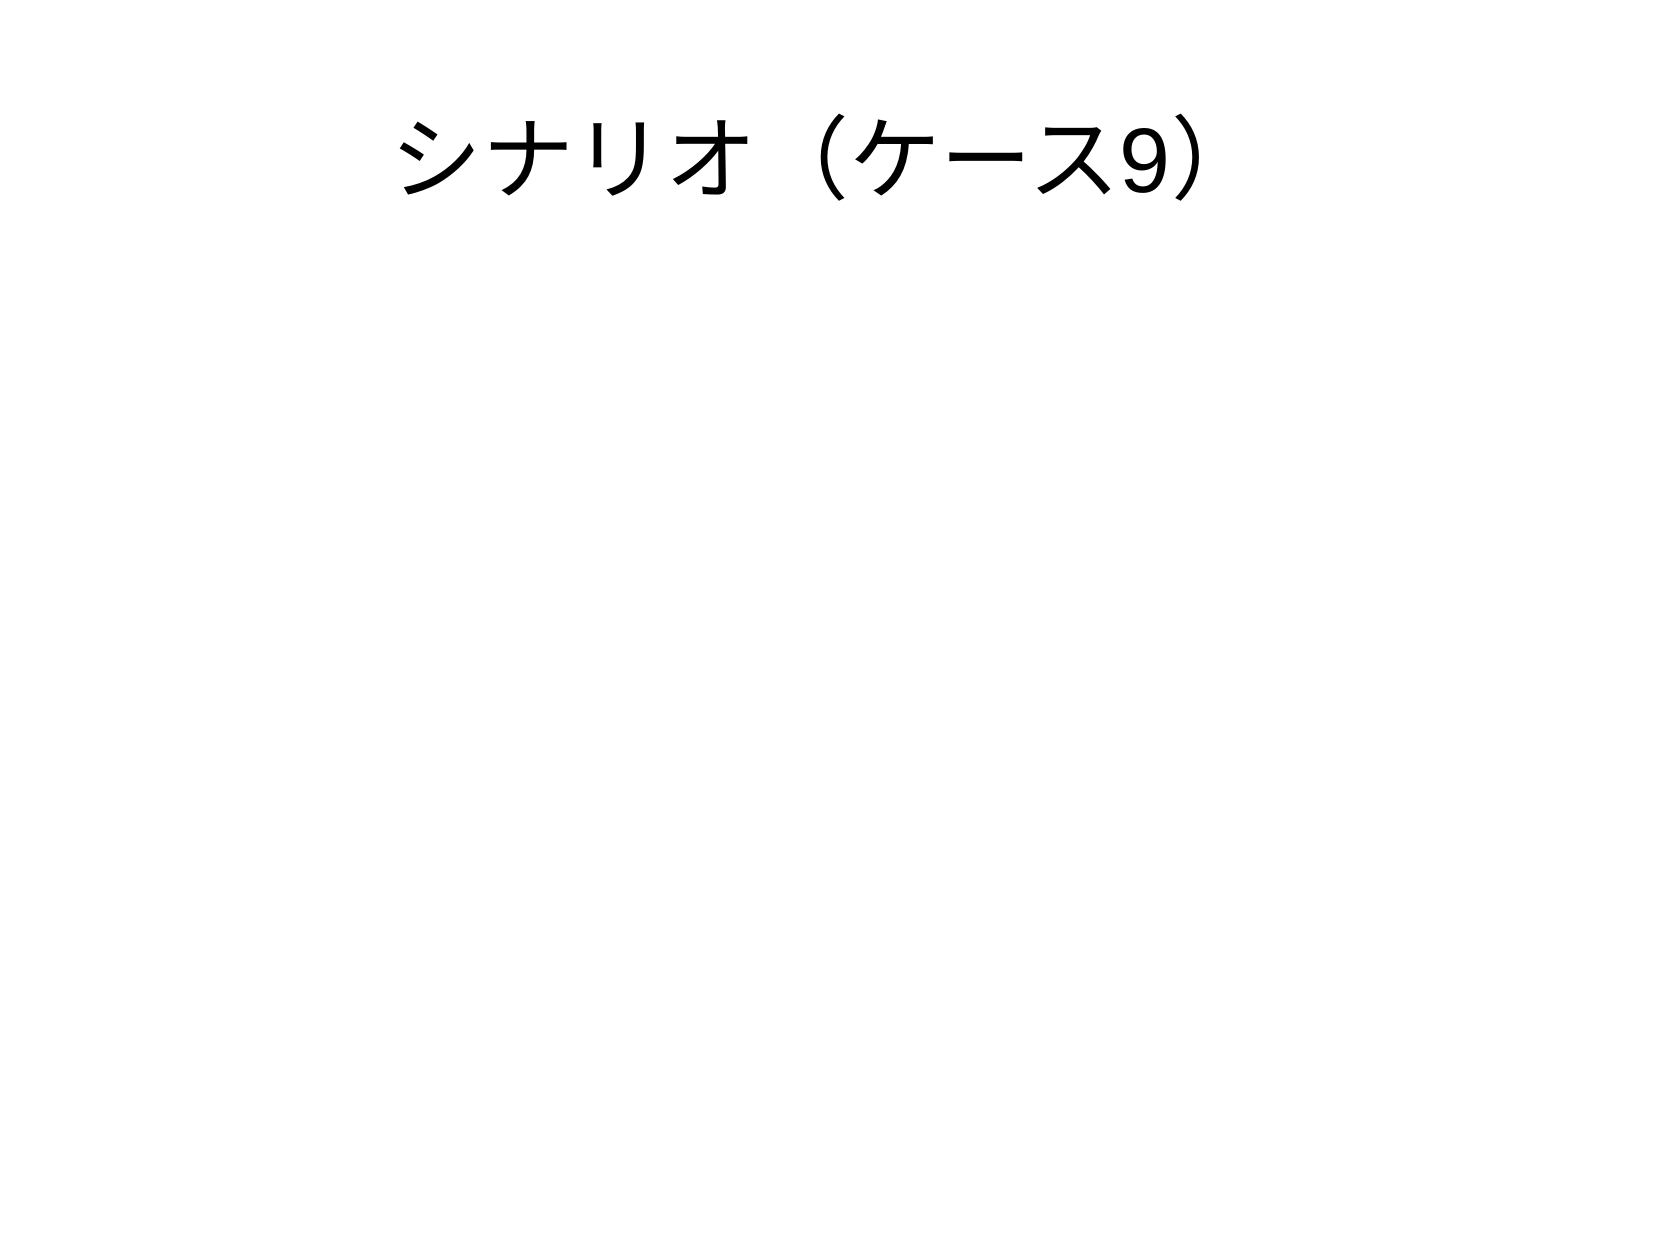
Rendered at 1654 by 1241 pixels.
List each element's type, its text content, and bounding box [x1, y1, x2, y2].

title シナリオ（ケース9） [82, 56, 1571, 250]
